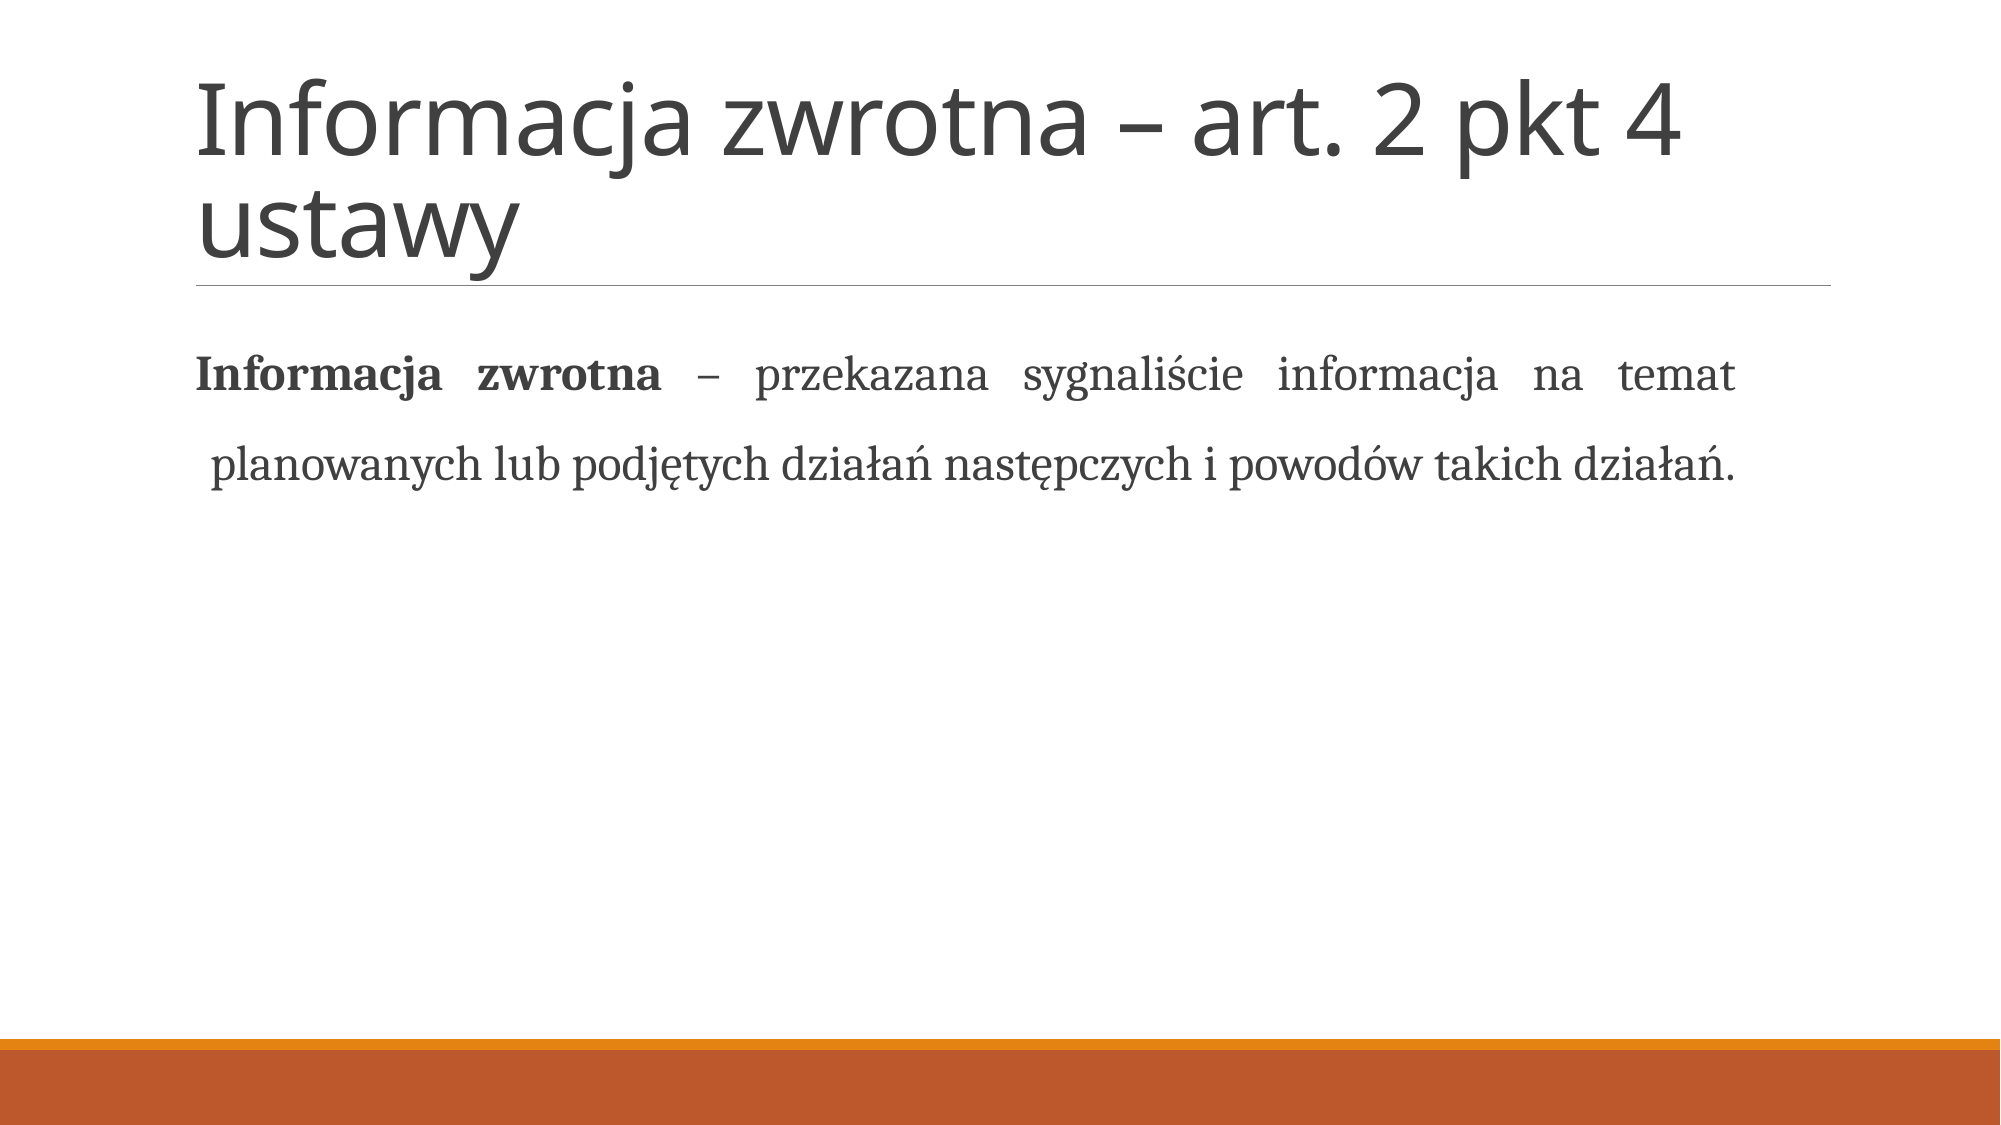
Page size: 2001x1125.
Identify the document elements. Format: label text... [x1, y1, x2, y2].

list Informacja zwrotna – przekazana sygnaliście informacja na temat planowanych lub podjętych działań następczych i powodów takich działań. [180, 302, 1831, 963]
title Informacja zwrotna – art. 2 pkt 4 ustawy [180, 47, 1831, 286]
